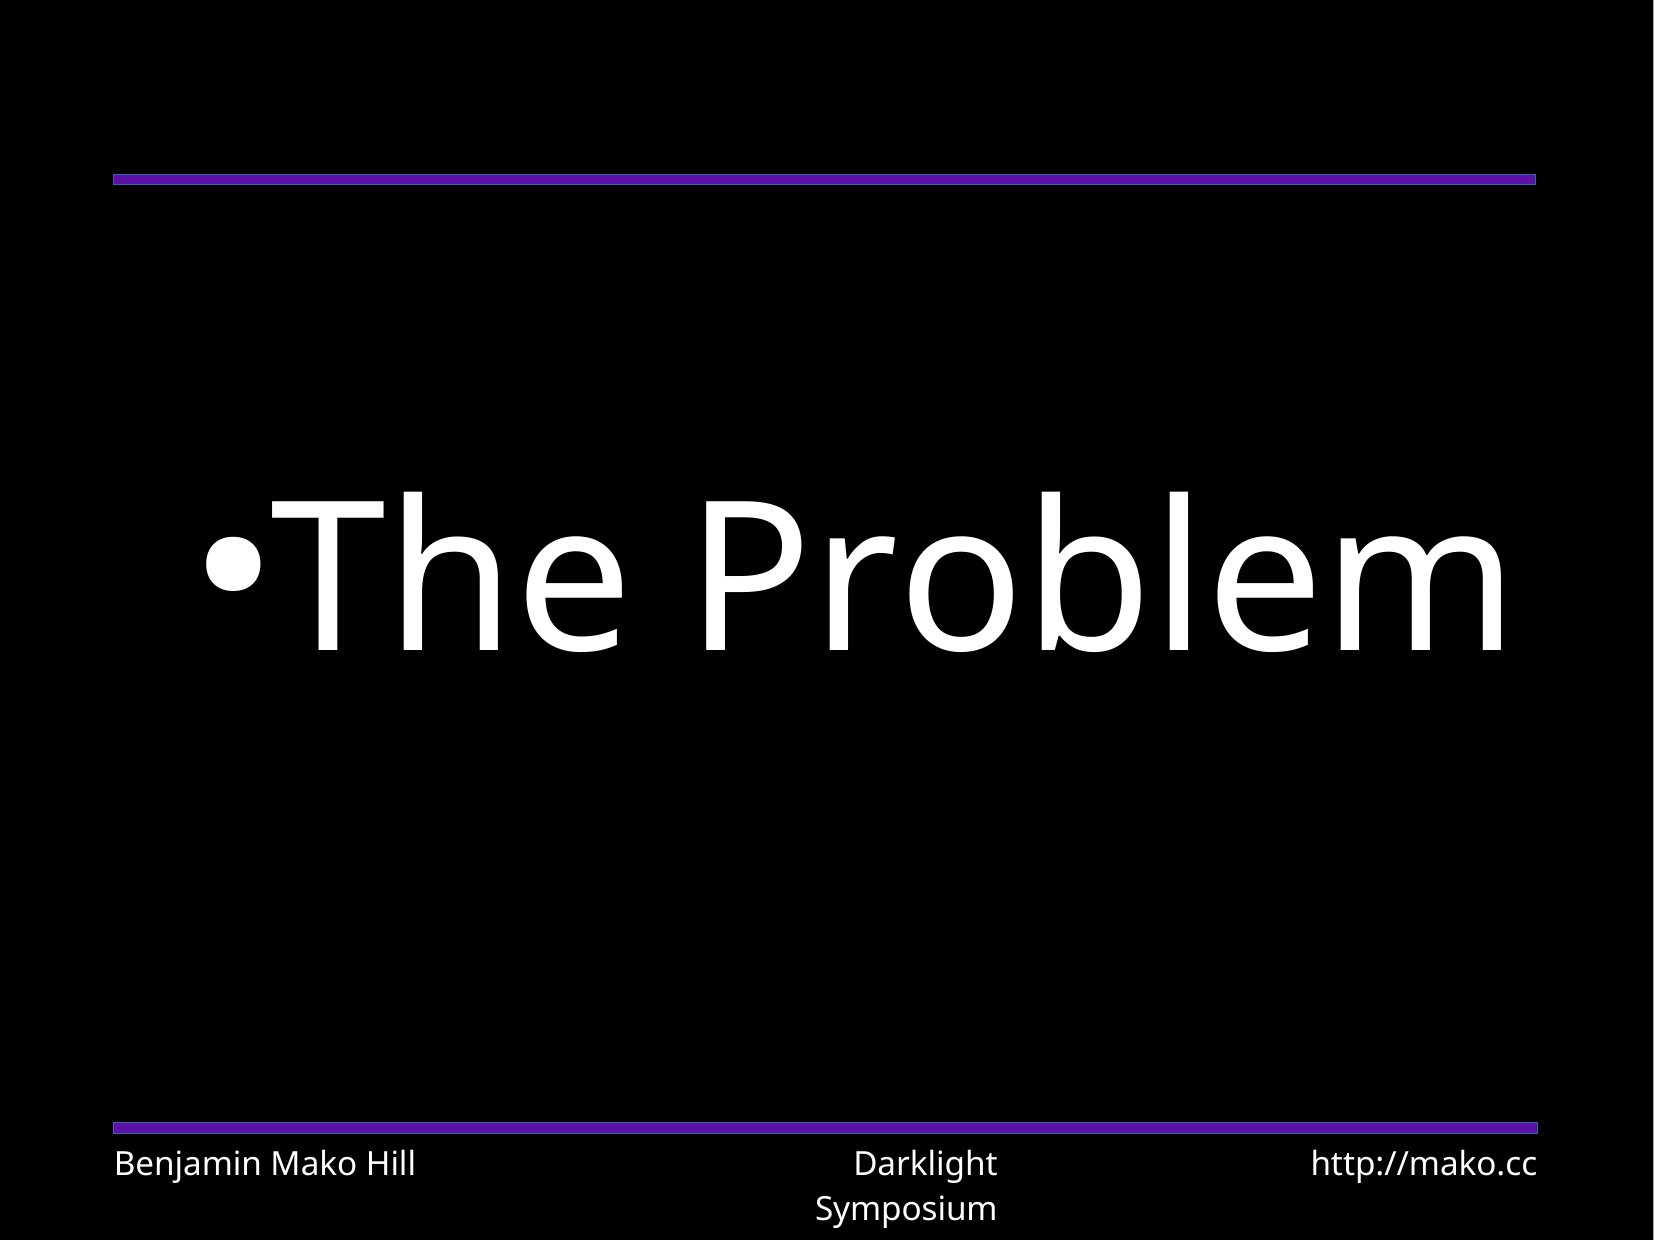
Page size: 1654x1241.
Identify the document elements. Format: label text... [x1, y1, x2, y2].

list The Problem [141, 427, 1538, 1241]
